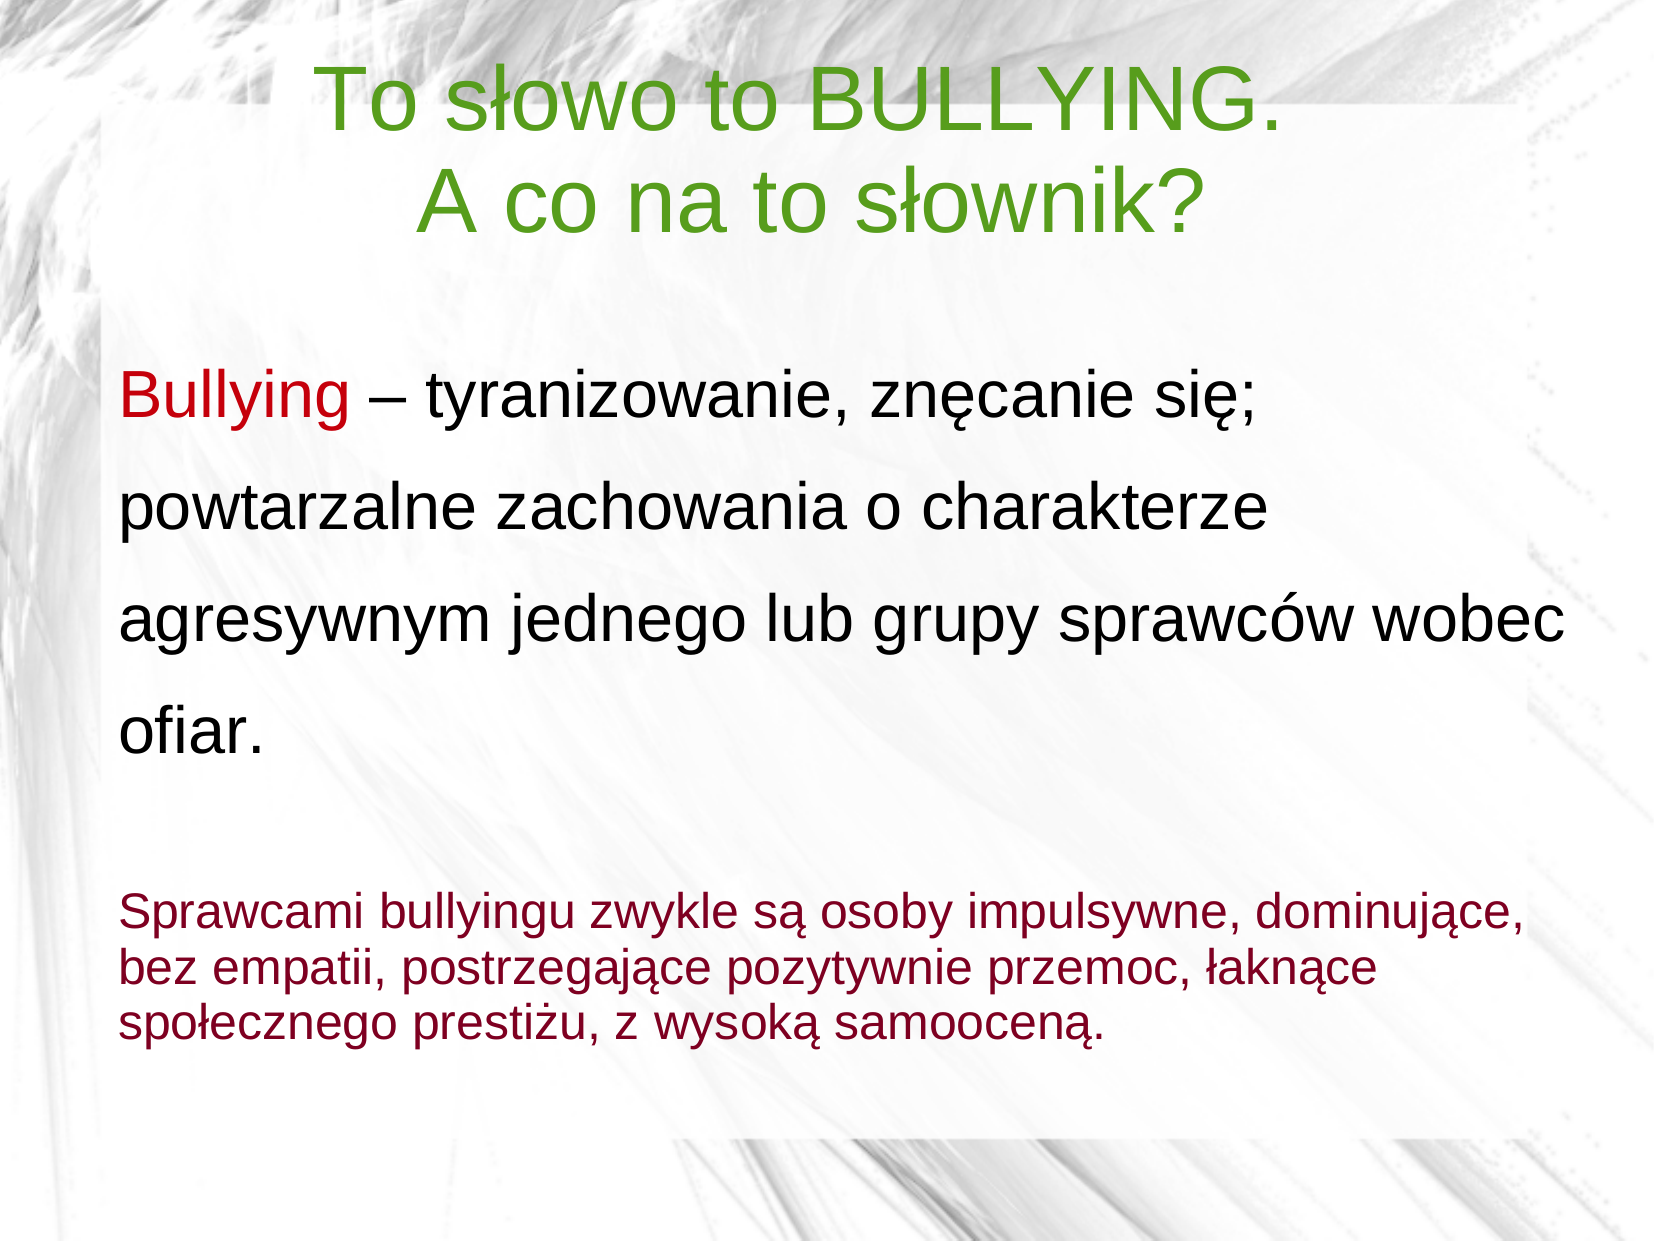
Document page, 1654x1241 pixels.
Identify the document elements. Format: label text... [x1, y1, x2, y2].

list Bullying – tyranizowanie, znęcanie się; powtarzalne zachowania o charakterze agresywnym jednego lub grupy sprawców wobec ofiar. Sprawcami bullyingu zwykle są osoby impulsywne, dominujące, bez empatii, postrzegające pozytywnie przemoc, łaknące społecznego prestiżu, z wysoką samooceną. [118, 319, 1571, 1118]
picture [0, 0, 1654, 1241]
title To słowo to BULLYING. A co na to słownik? [118, 47, 1506, 253]
